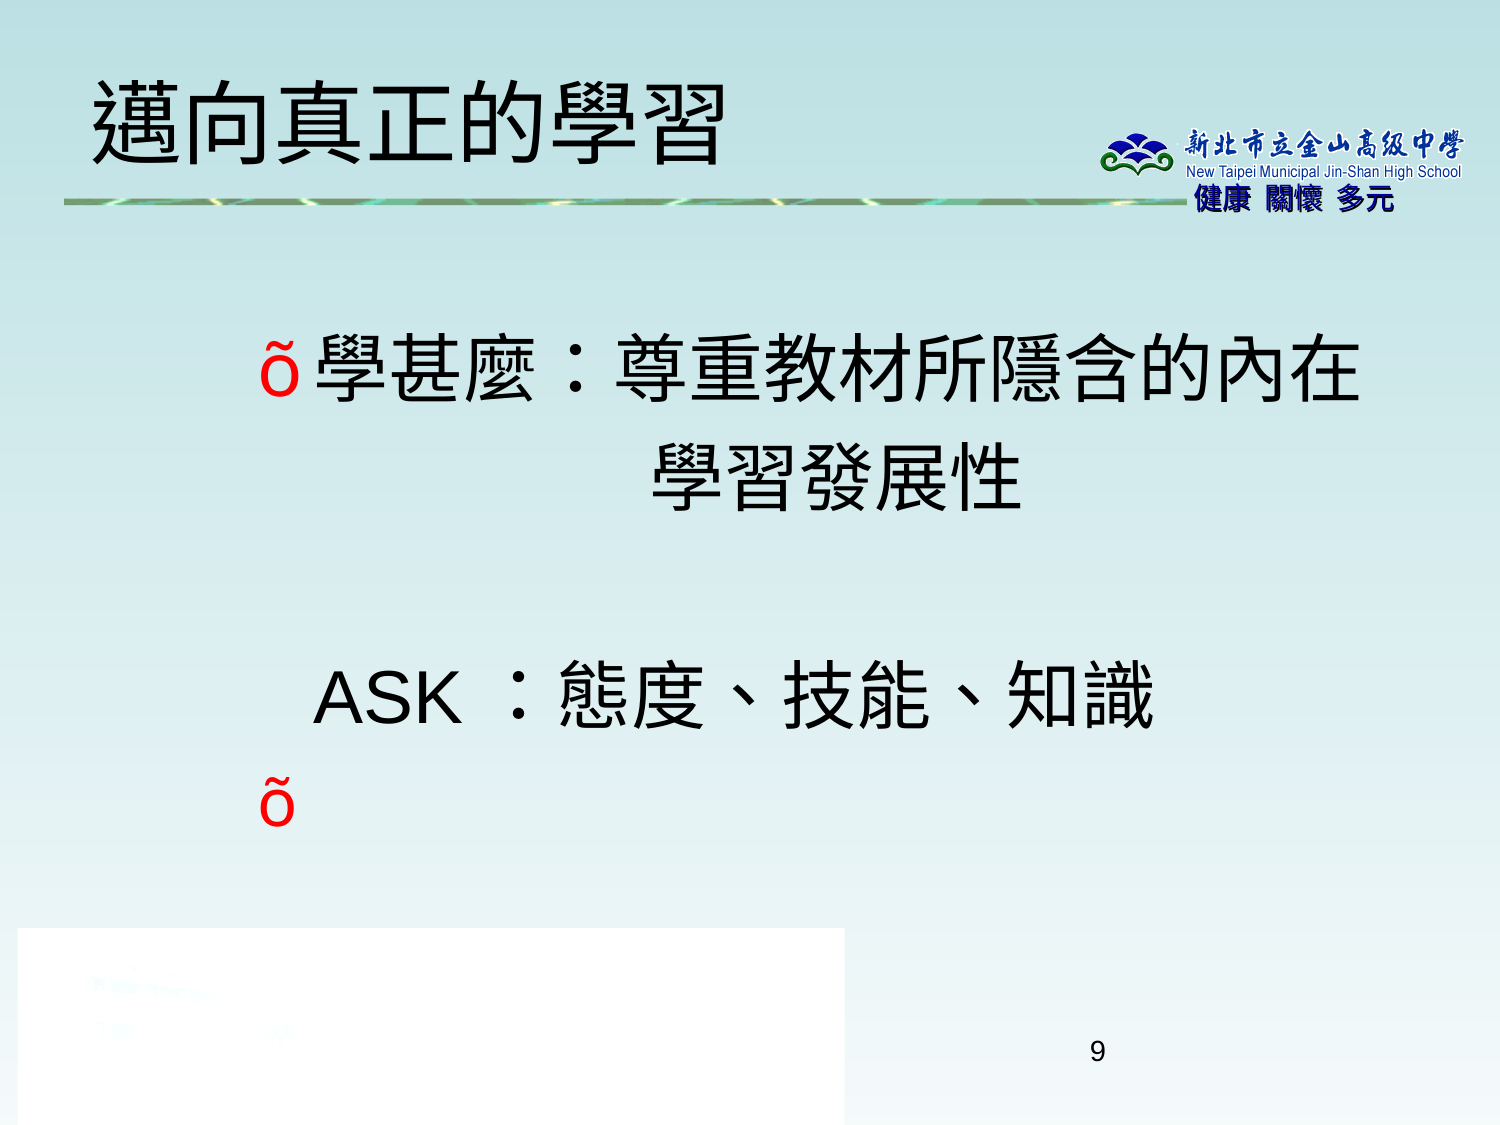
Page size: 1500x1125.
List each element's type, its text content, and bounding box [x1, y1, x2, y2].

title 邁向真正的學習 [75, 45, 1426, 197]
list 學甚麼：尊重教材所隱含的內在 學習發展性 ASK：態度、技能、知識 [242, 314, 1421, 990]
text_box [1074, 1024, 1426, 1103]
